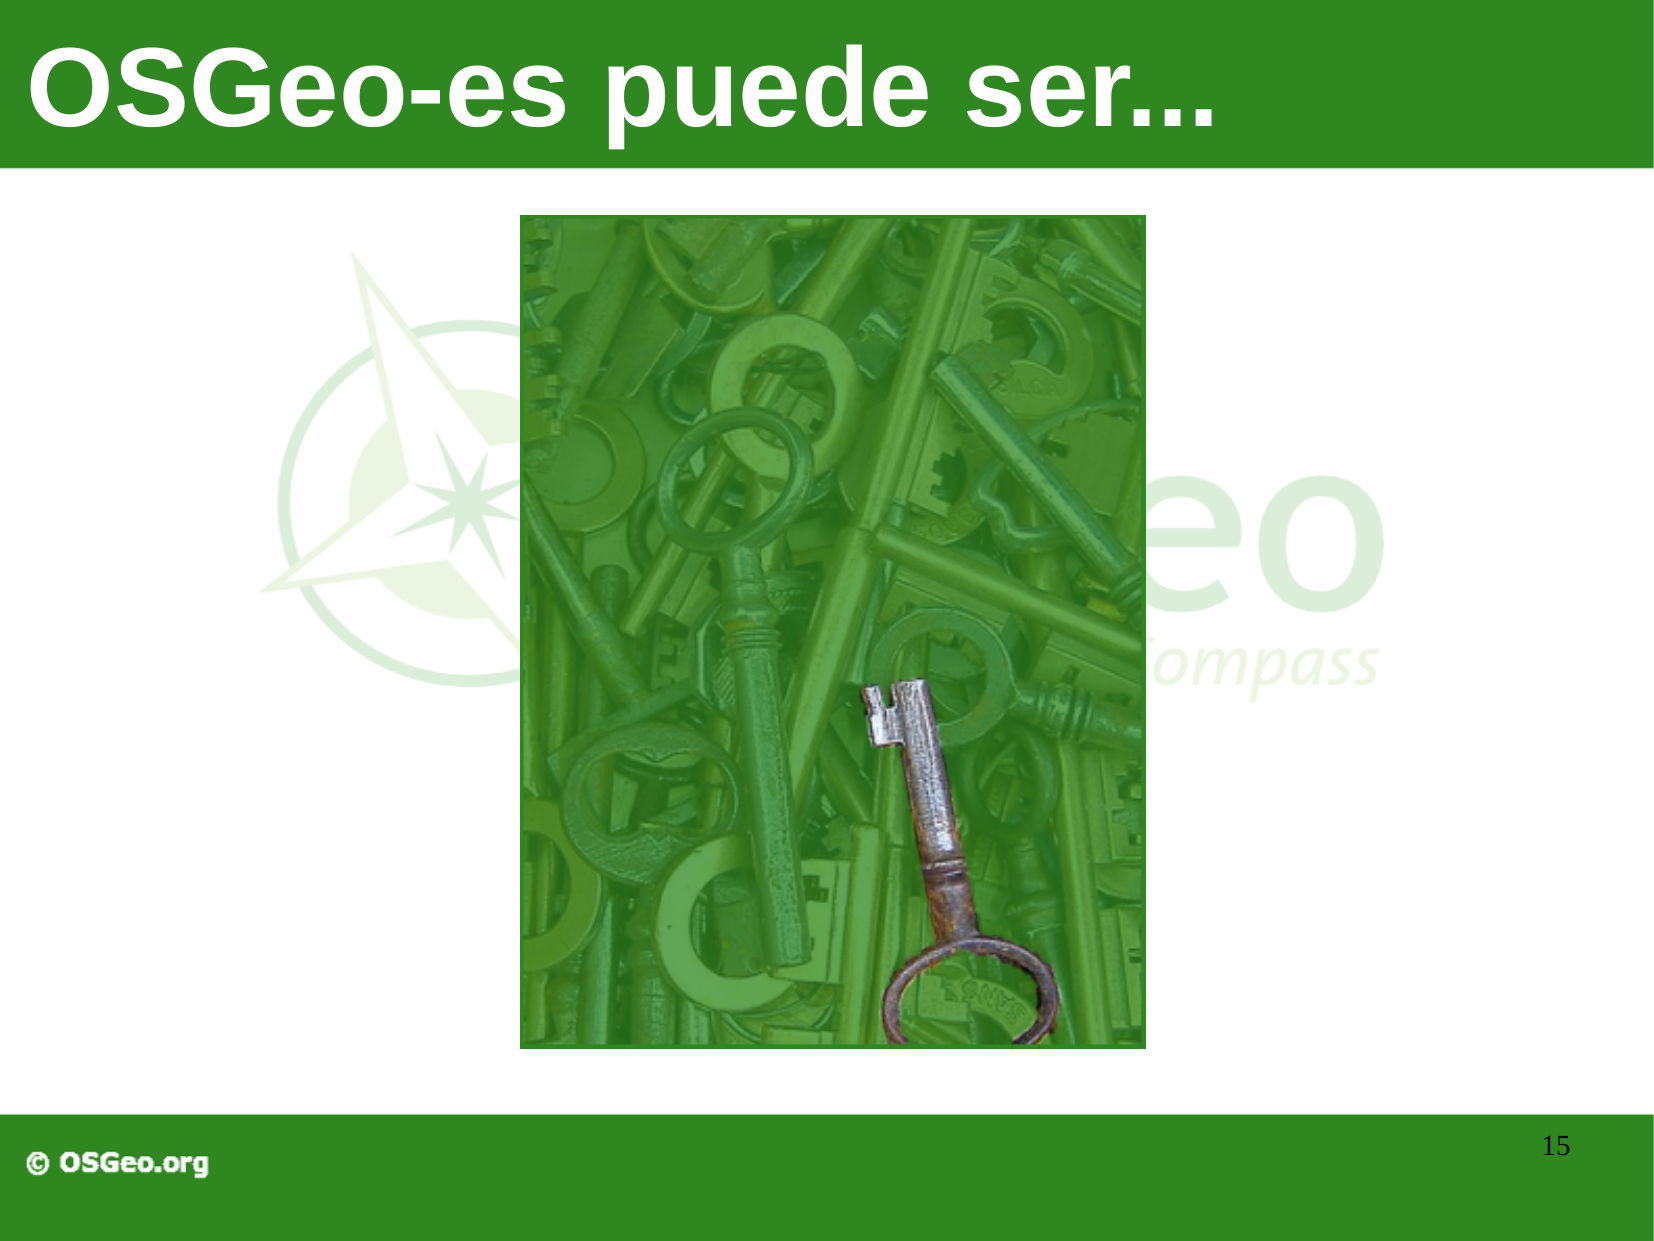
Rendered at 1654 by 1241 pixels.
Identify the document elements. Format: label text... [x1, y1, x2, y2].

text_box OSGeo-es puede ser... [12, 17, 1236, 178]
picture [0, 0, 1654, 1241]
